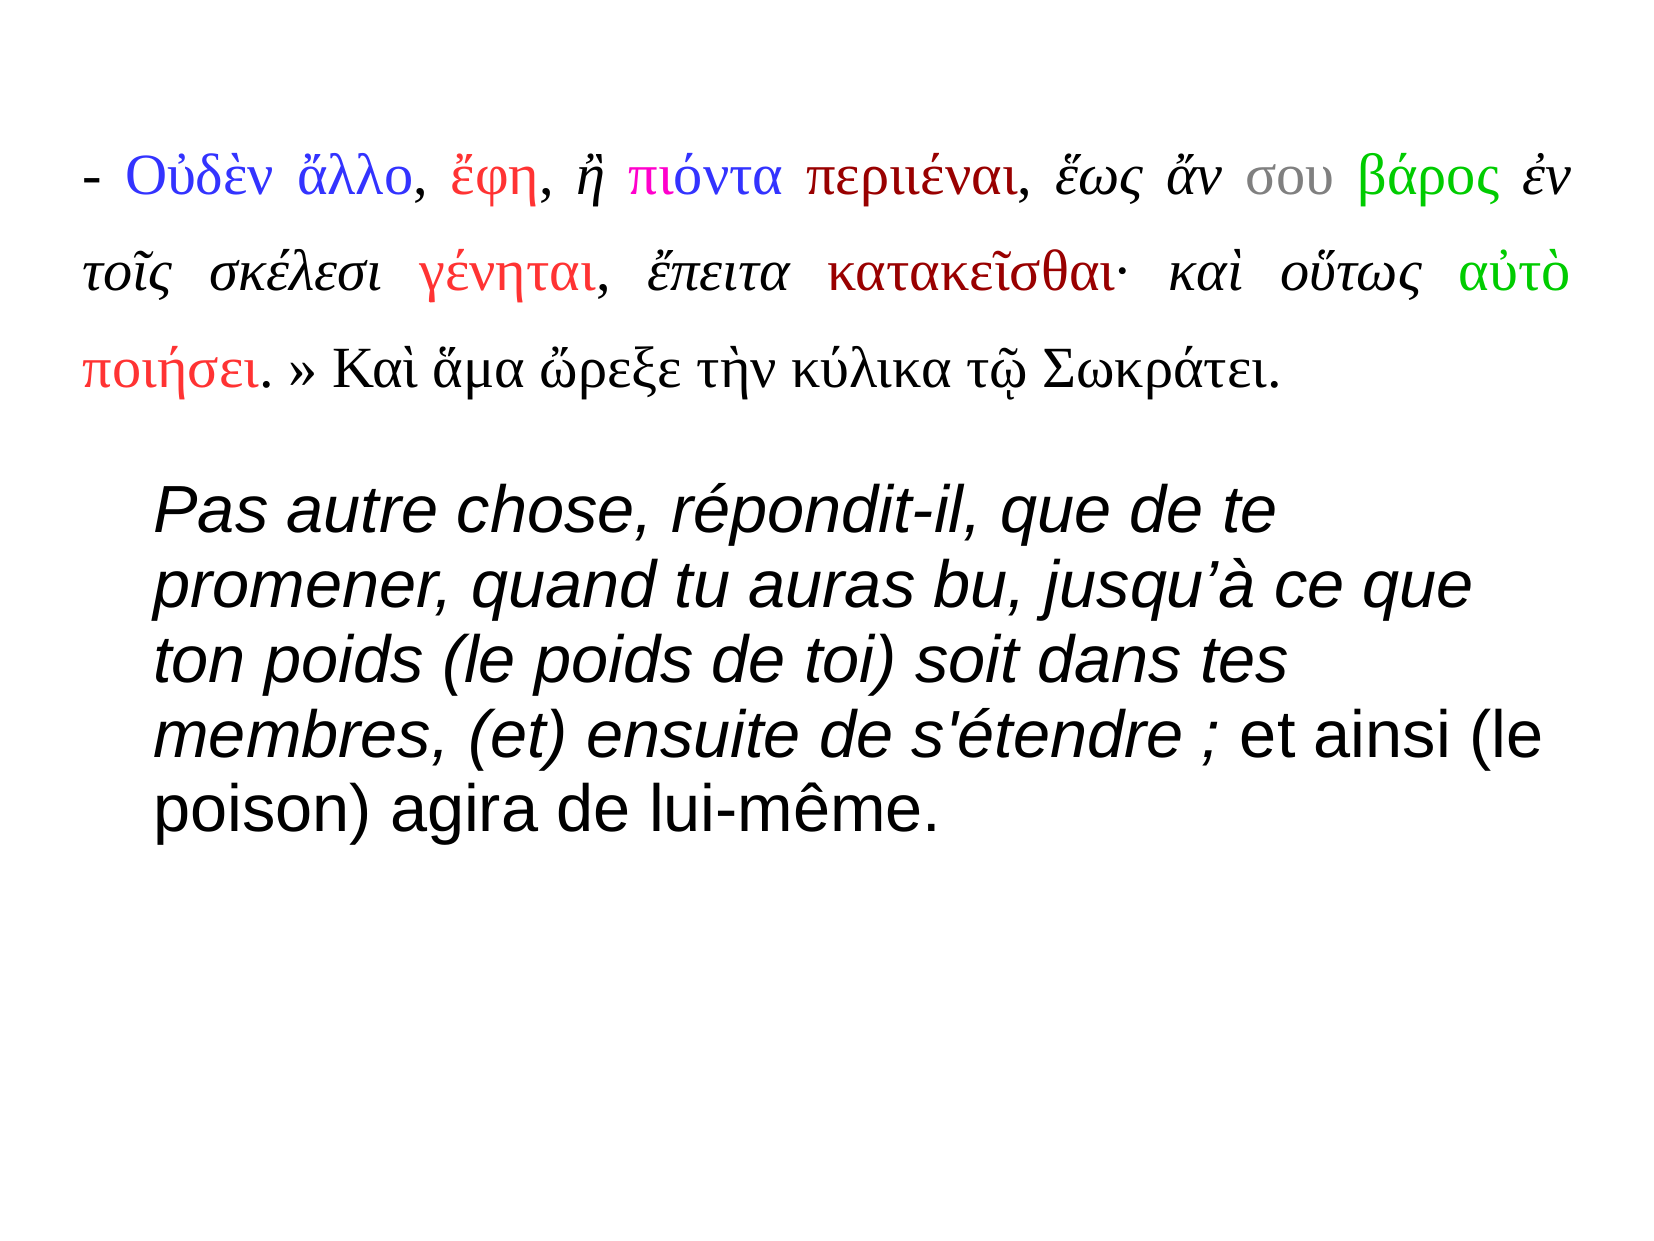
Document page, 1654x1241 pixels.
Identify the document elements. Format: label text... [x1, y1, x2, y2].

list Pas autre chose, répondit-il, que de te promener, quand tu auras bu, jusqu’à ce que ton poids (le poids de toi) soit dans tes membres, (et) ensuite de s'étendre ; et ainsi (le poison) agira de lui-même. [82, 472, 1571, 1109]
title - Οὐδὲν ἄλλο, ἔφη, ἢ πιόντα περιιέναι, ἕως ἄν σου βάρος ἐν τοῖς σκέλεσι γένηται, ἔπειτα κατακεῖσθαι· καὶ οὕτως αὐτὸ ποιήσει. » Καὶ ἅμα ὤρεξε τὴν κύλικα τῷ Σωκράτει. [82, 49, 1571, 461]
